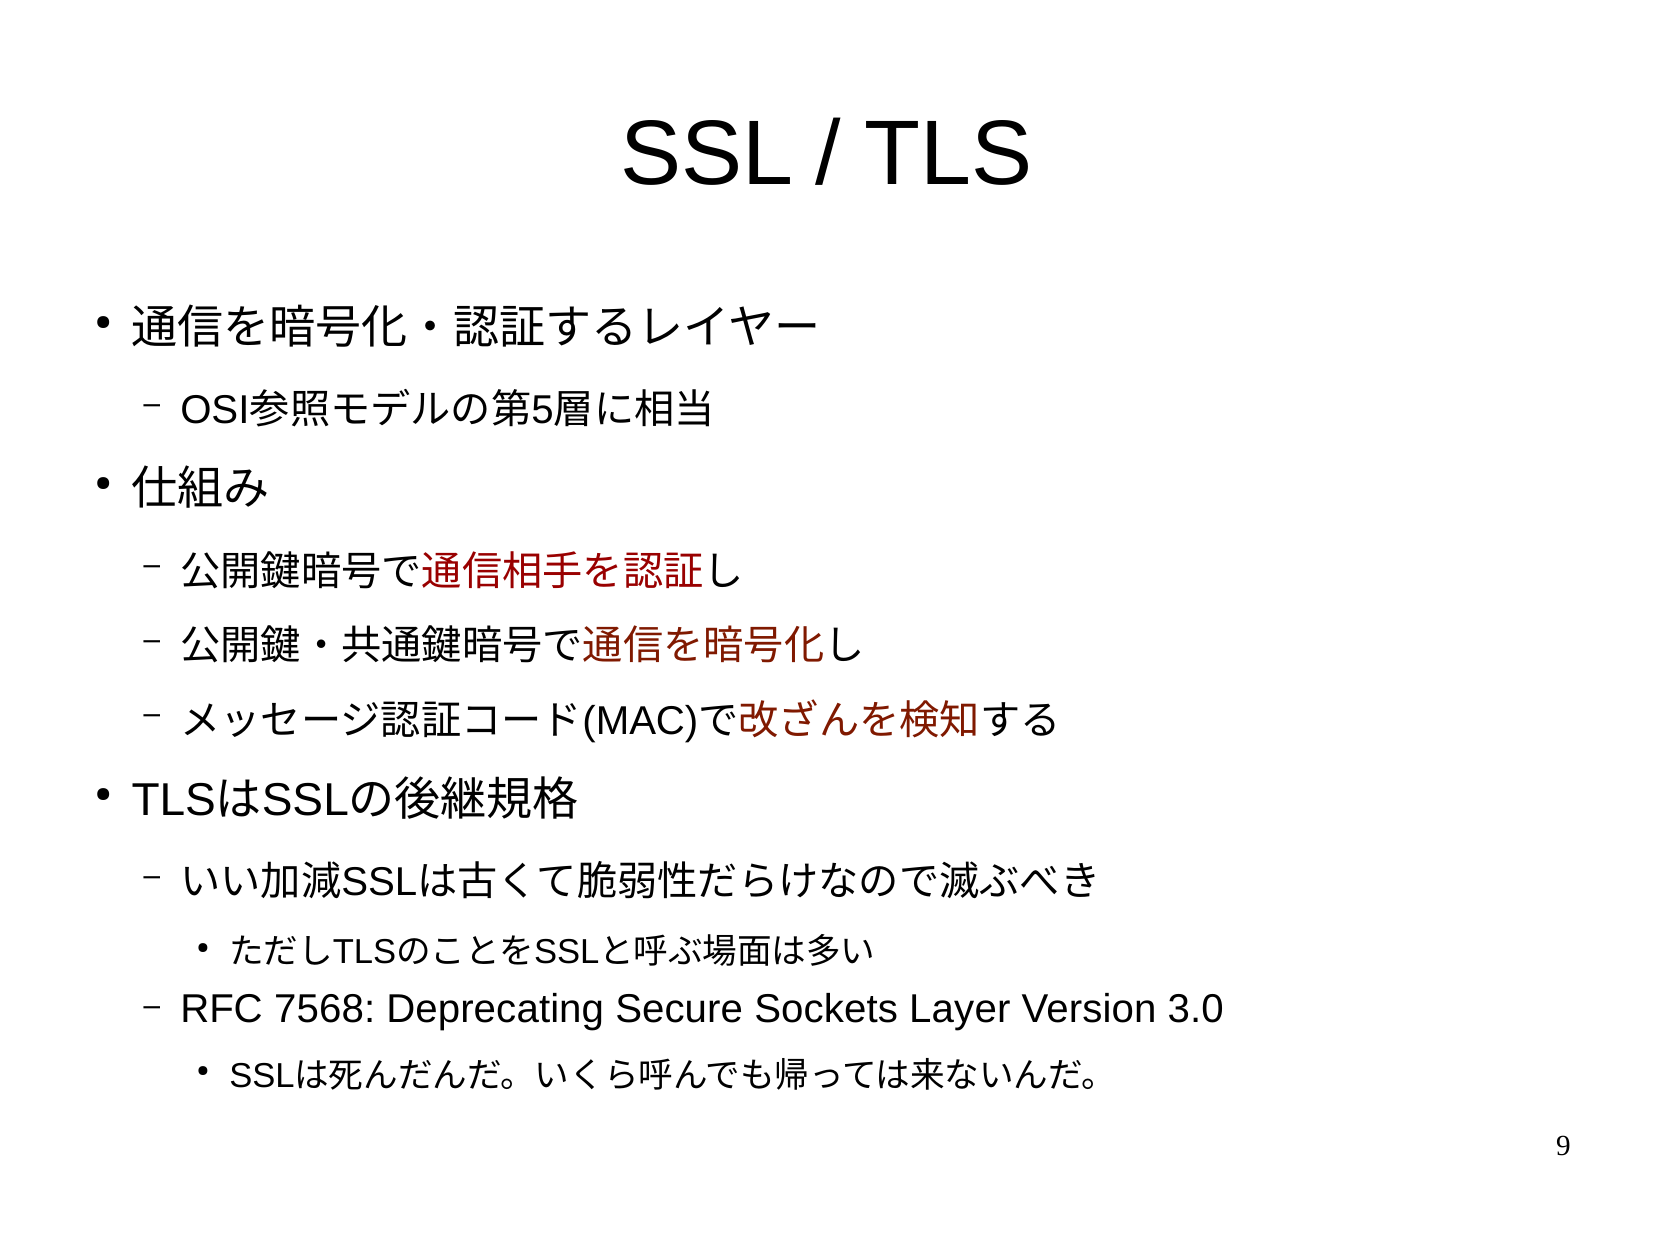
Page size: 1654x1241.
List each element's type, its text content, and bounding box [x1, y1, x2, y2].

list 通信を暗号化・認証するレイヤー OSI参照モデルの第5層に相当 仕組み 公開鍵暗号で通信相手を認証し 公開鍵・共通鍵暗号で通信を暗号化し メッセージ認証コード(MAC)で改ざんを検知する TLSはSSLの後継規格 いい加減SSLは古くて脆弱性だらけなので滅ぶべき ただしTLSのことをSSLと呼ぶ場面は多い RFC 7568: Deprecating Secure Sockets Layer Version 3.0 SSLは死んだんだ。いくら呼んでも帰っては来ないんだ。 [82, 290, 1571, 1099]
title SSL / TLS [82, 49, 1571, 257]
